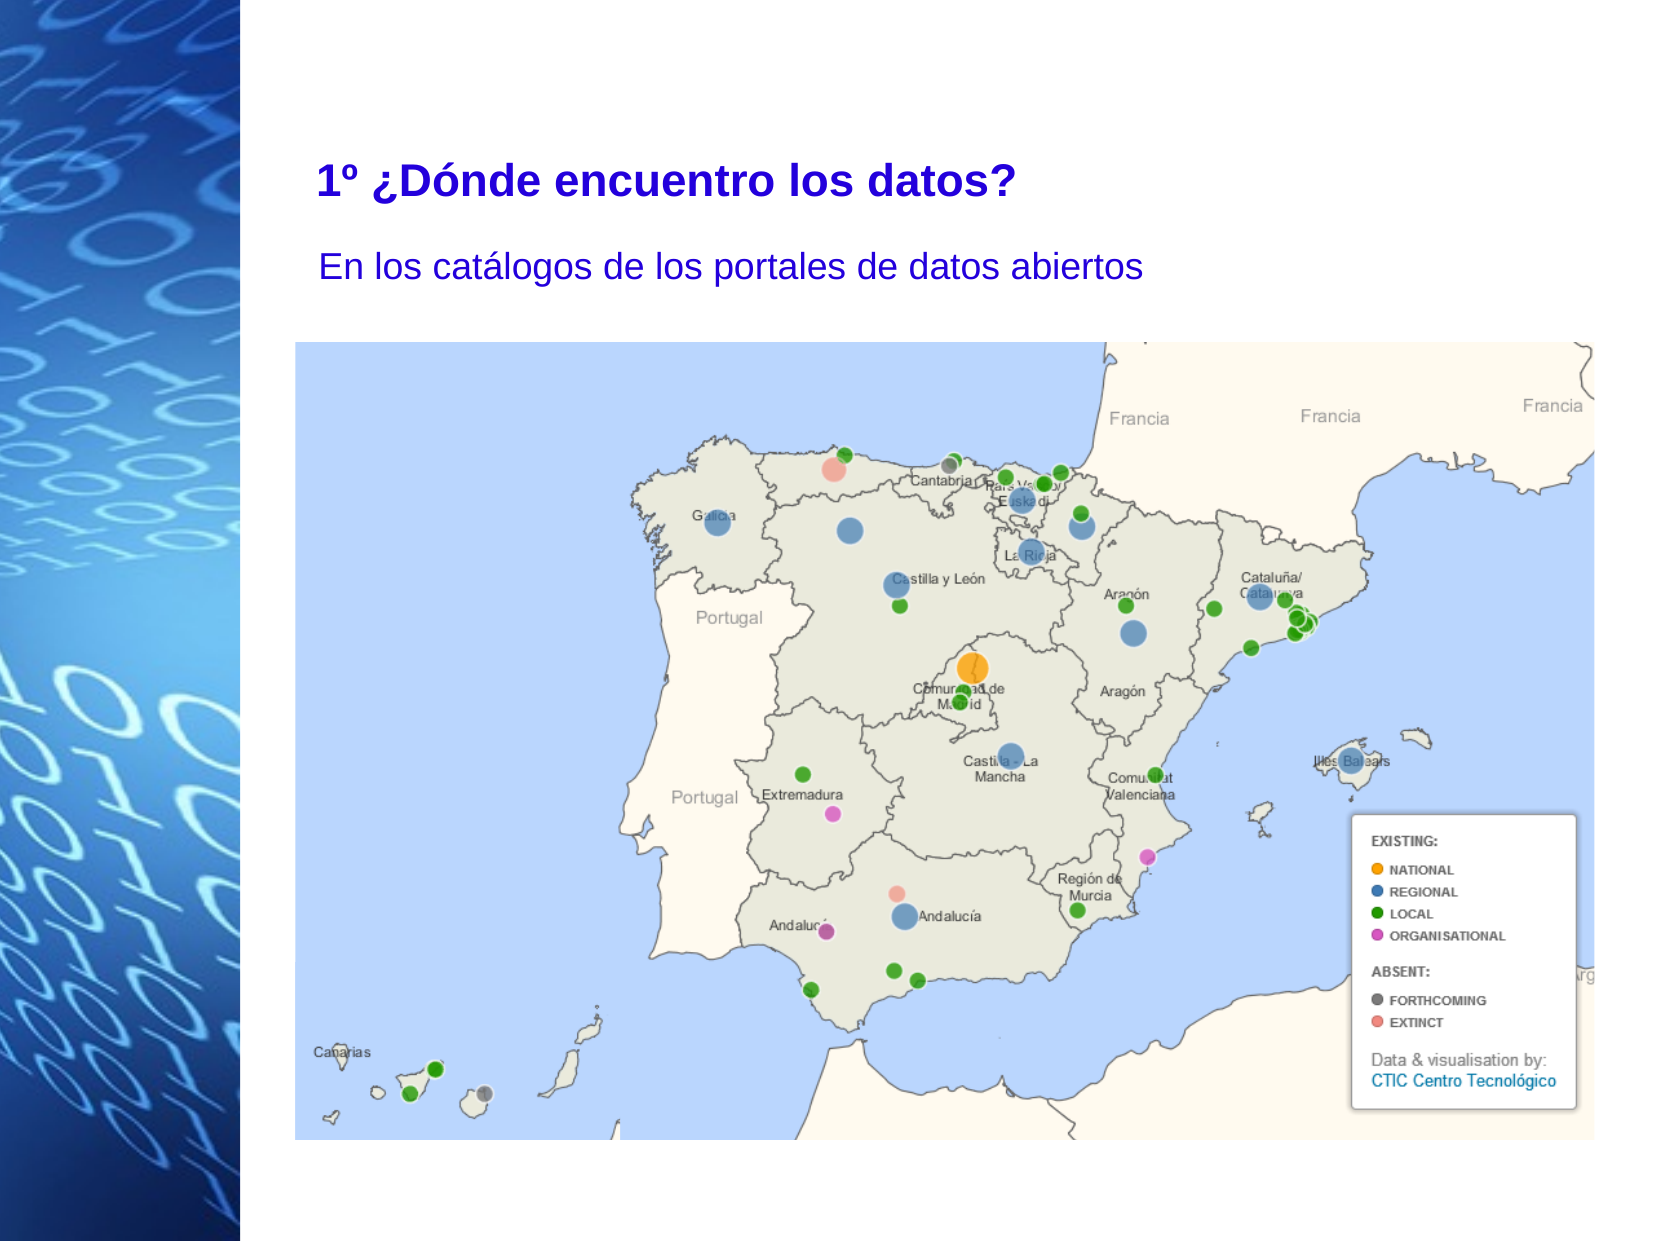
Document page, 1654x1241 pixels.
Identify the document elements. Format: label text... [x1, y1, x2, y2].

picture [295, 342, 1595, 1140]
text_box 1º ¿Dónde encuentro los datos? [301, 147, 1033, 257]
picture [0, 0, 241, 1241]
text_box En los catálogos de los portales de datos abiertos [303, 238, 1182, 296]
